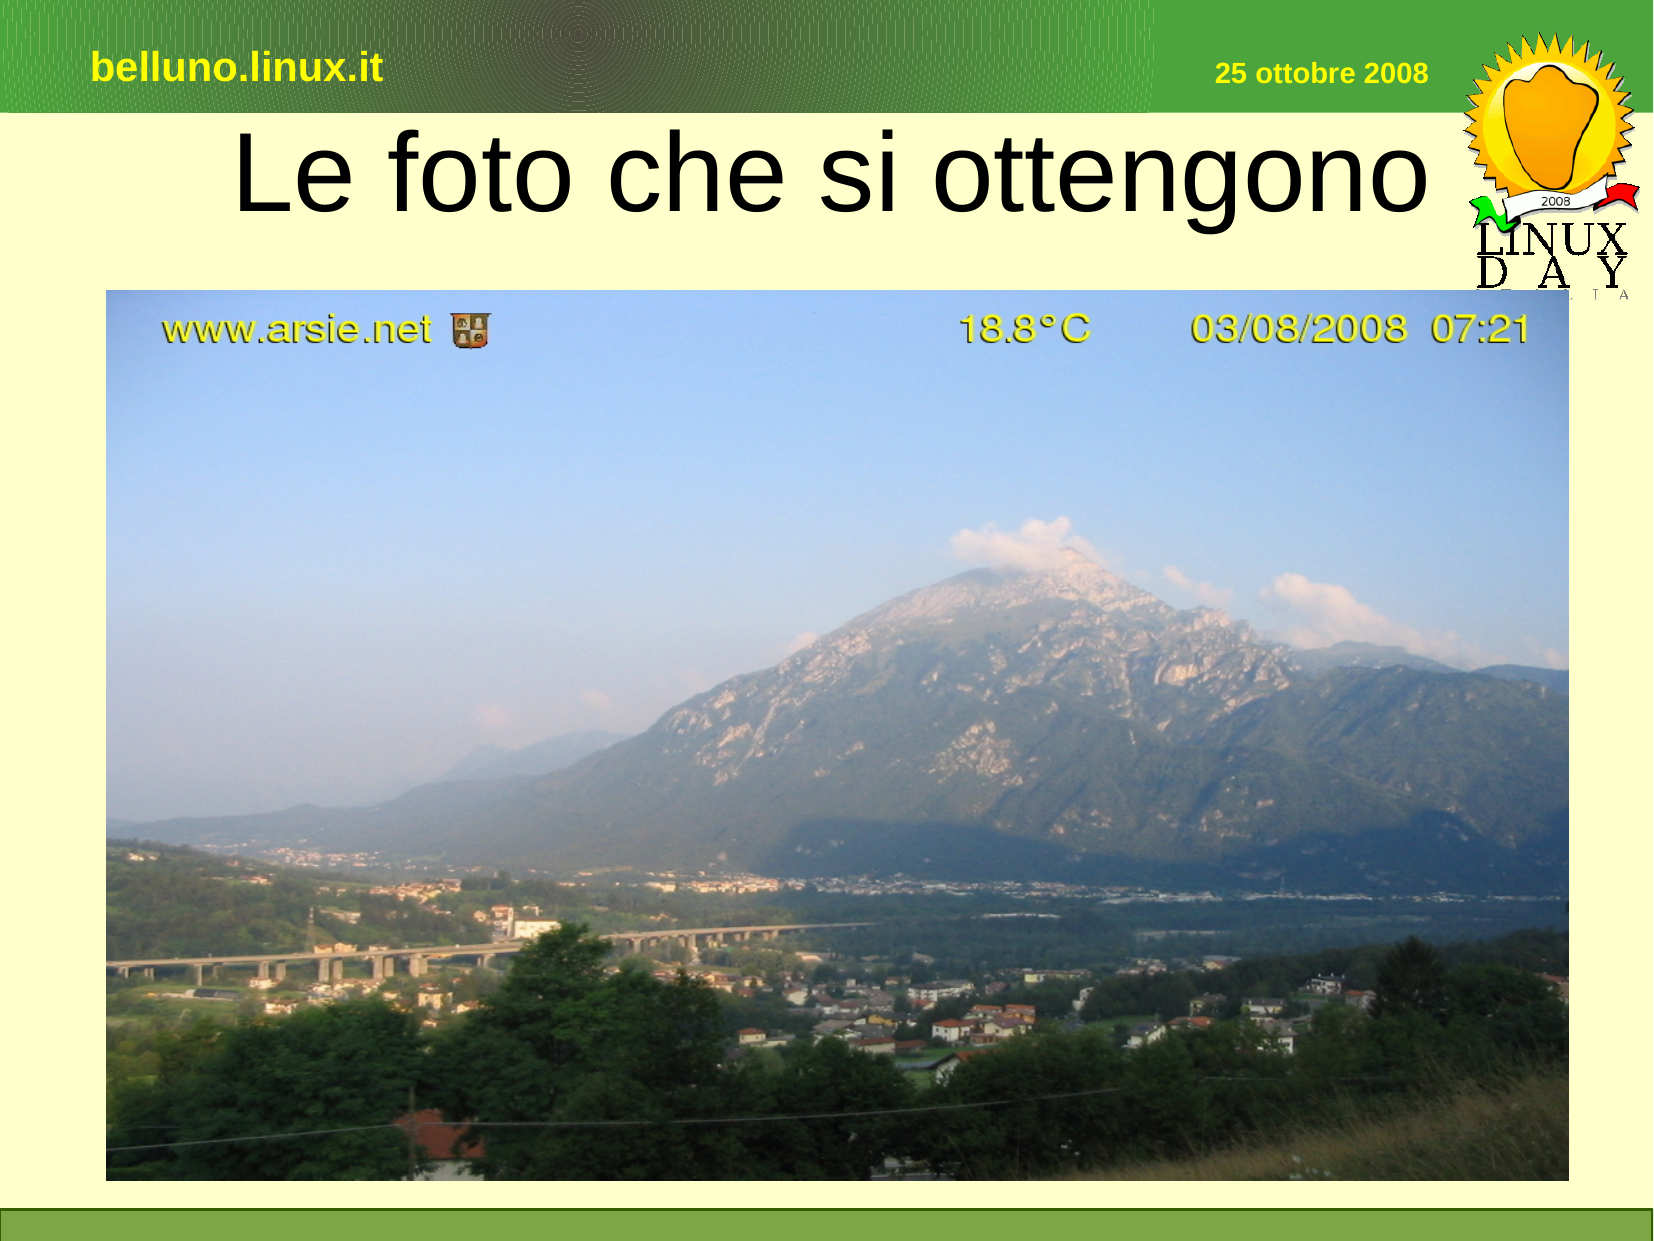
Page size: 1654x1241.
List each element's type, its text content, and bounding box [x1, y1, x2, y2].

picture [106, 29, 1641, 1181]
title Le foto che si ottengono [125, 95, 1538, 290]
